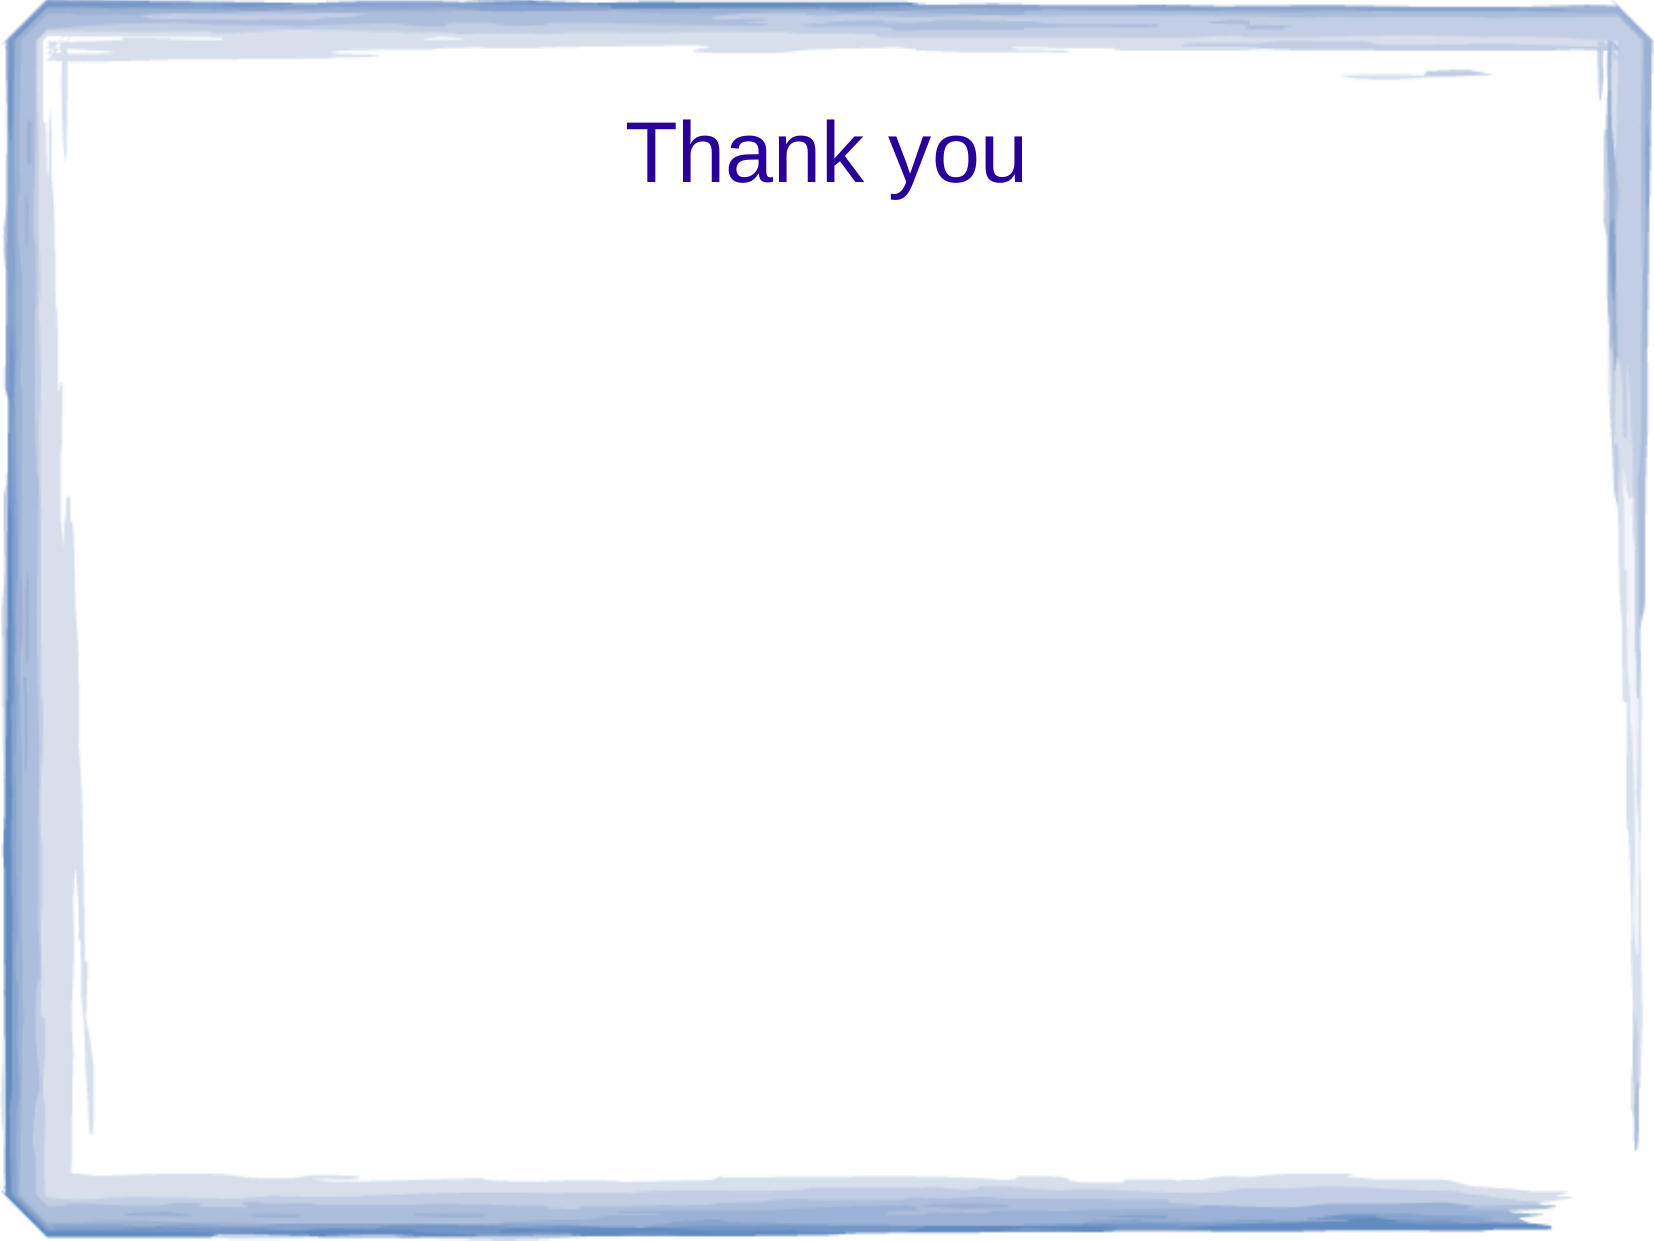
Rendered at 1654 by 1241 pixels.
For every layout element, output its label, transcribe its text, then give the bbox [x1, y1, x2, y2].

picture [0, 0, 1654, 1241]
title Thank you [82, 49, 1571, 257]
